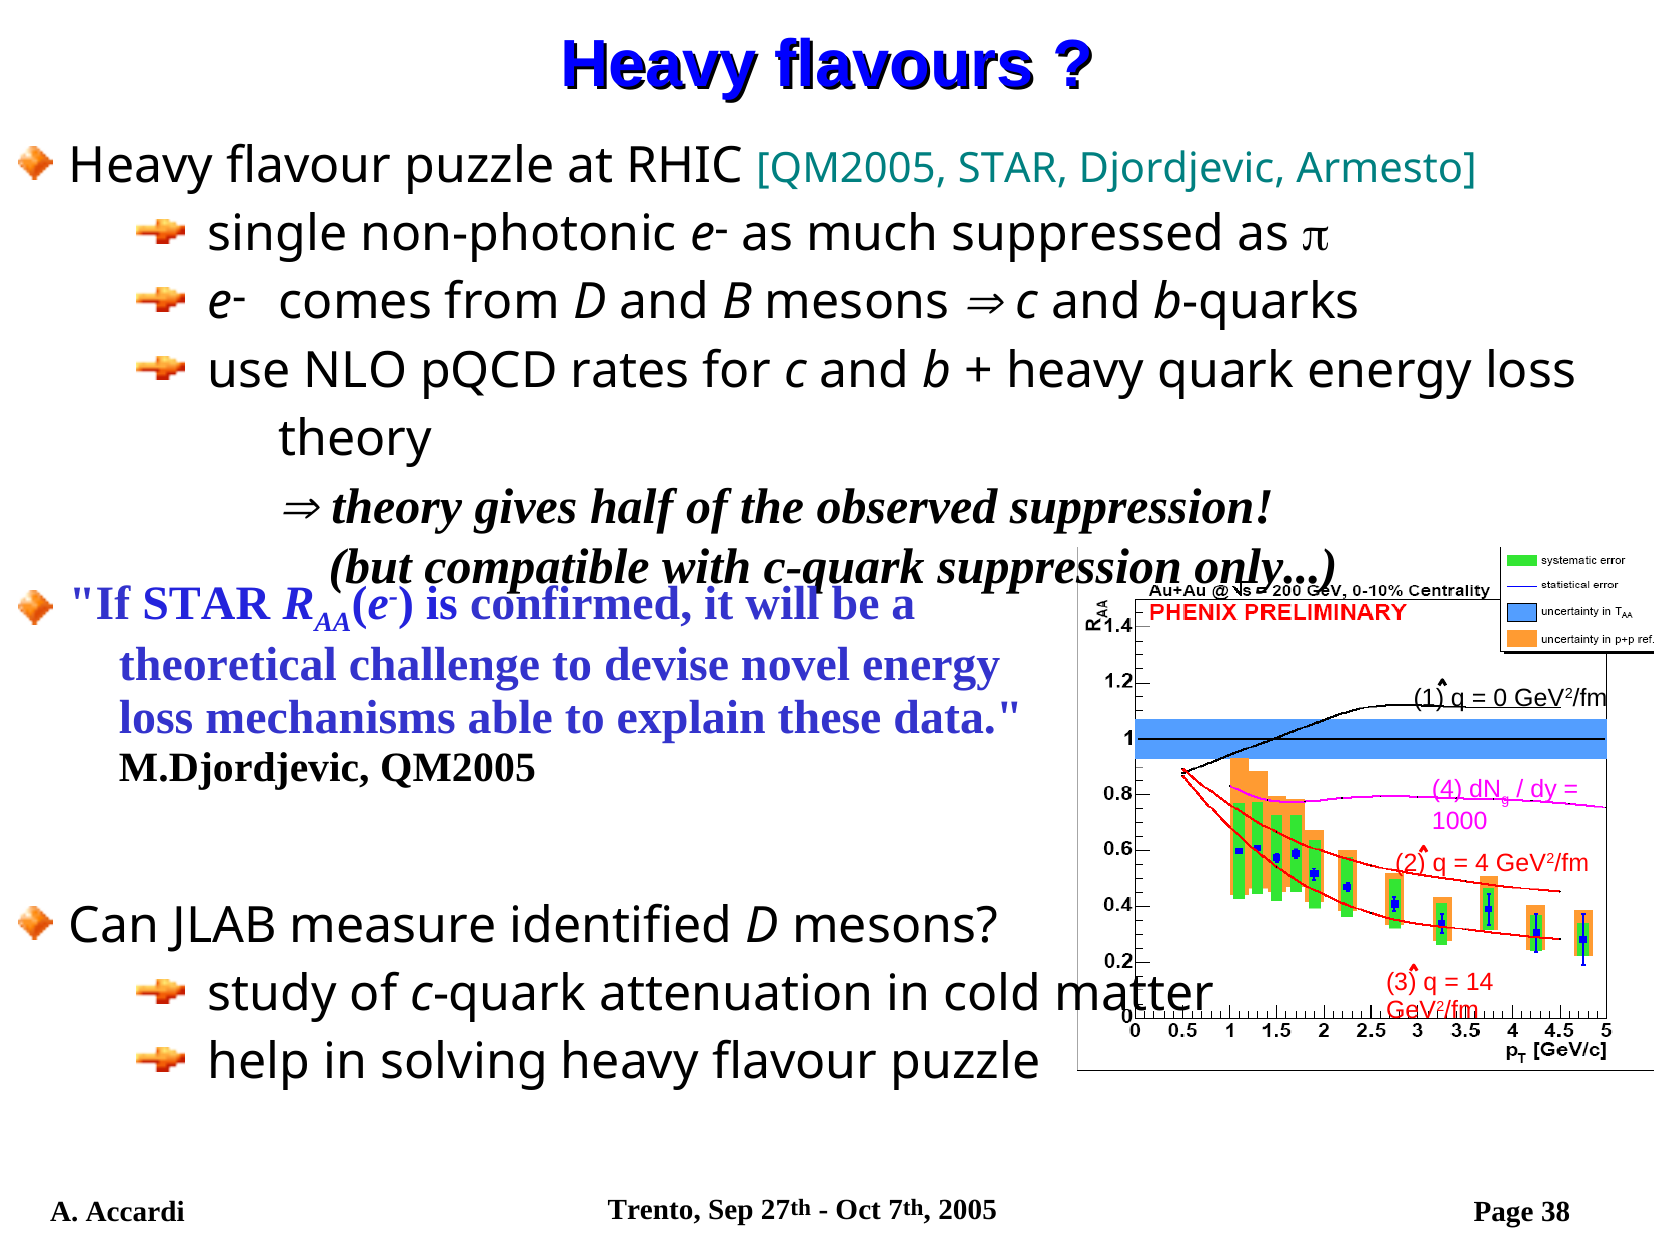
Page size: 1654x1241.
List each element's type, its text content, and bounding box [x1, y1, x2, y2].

text_box Can JLAB measure identified D mesons? study of c-quark attenuation in cold matter help in solving heavy flavour puzzle [18, 889, 1460, 1072]
text_box "If STAR RAA(e-) is confirmed, it will be a theoretical challenge to devise novel energy loss mechanisms able to explain these data." M.Djordjevic, QM2005 [18, 576, 1067, 825]
chart [1077, 547, 1654, 1071]
text_box A. Accardi [32, 1187, 203, 1241]
text_box (1) q = 0 GeV2/fm [1398, 675, 1638, 723]
text_box Heavy flavour puzzle at RHIC [QM2005, STAR, Djordjevic, Armesto] single non-photonic e- as much suppressed as p e- comes from D and B mesons  c and b-quarks use NLO pQCD rates for c and b + heavy quark energy loss theory  theory gives half of the observed suppression! (but compatible with c-quark suppression only...) [18, 128, 1593, 513]
text_box Page 33 [1525, 1195, 1623, 1234]
text_box (4) dNg / dy = 1000 [1417, 767, 1601, 849]
text_box Heavy flavours ? [29, 23, 1625, 110]
text_box (3) q = 14 GeV2/fm [1460, 960, 1592, 1034]
text_box (2) q = 4 GeV2/fm [1380, 840, 1620, 888]
text_box Trento, Sep 27th - Oct 7th, 2005 [602, 1193, 1003, 1233]
